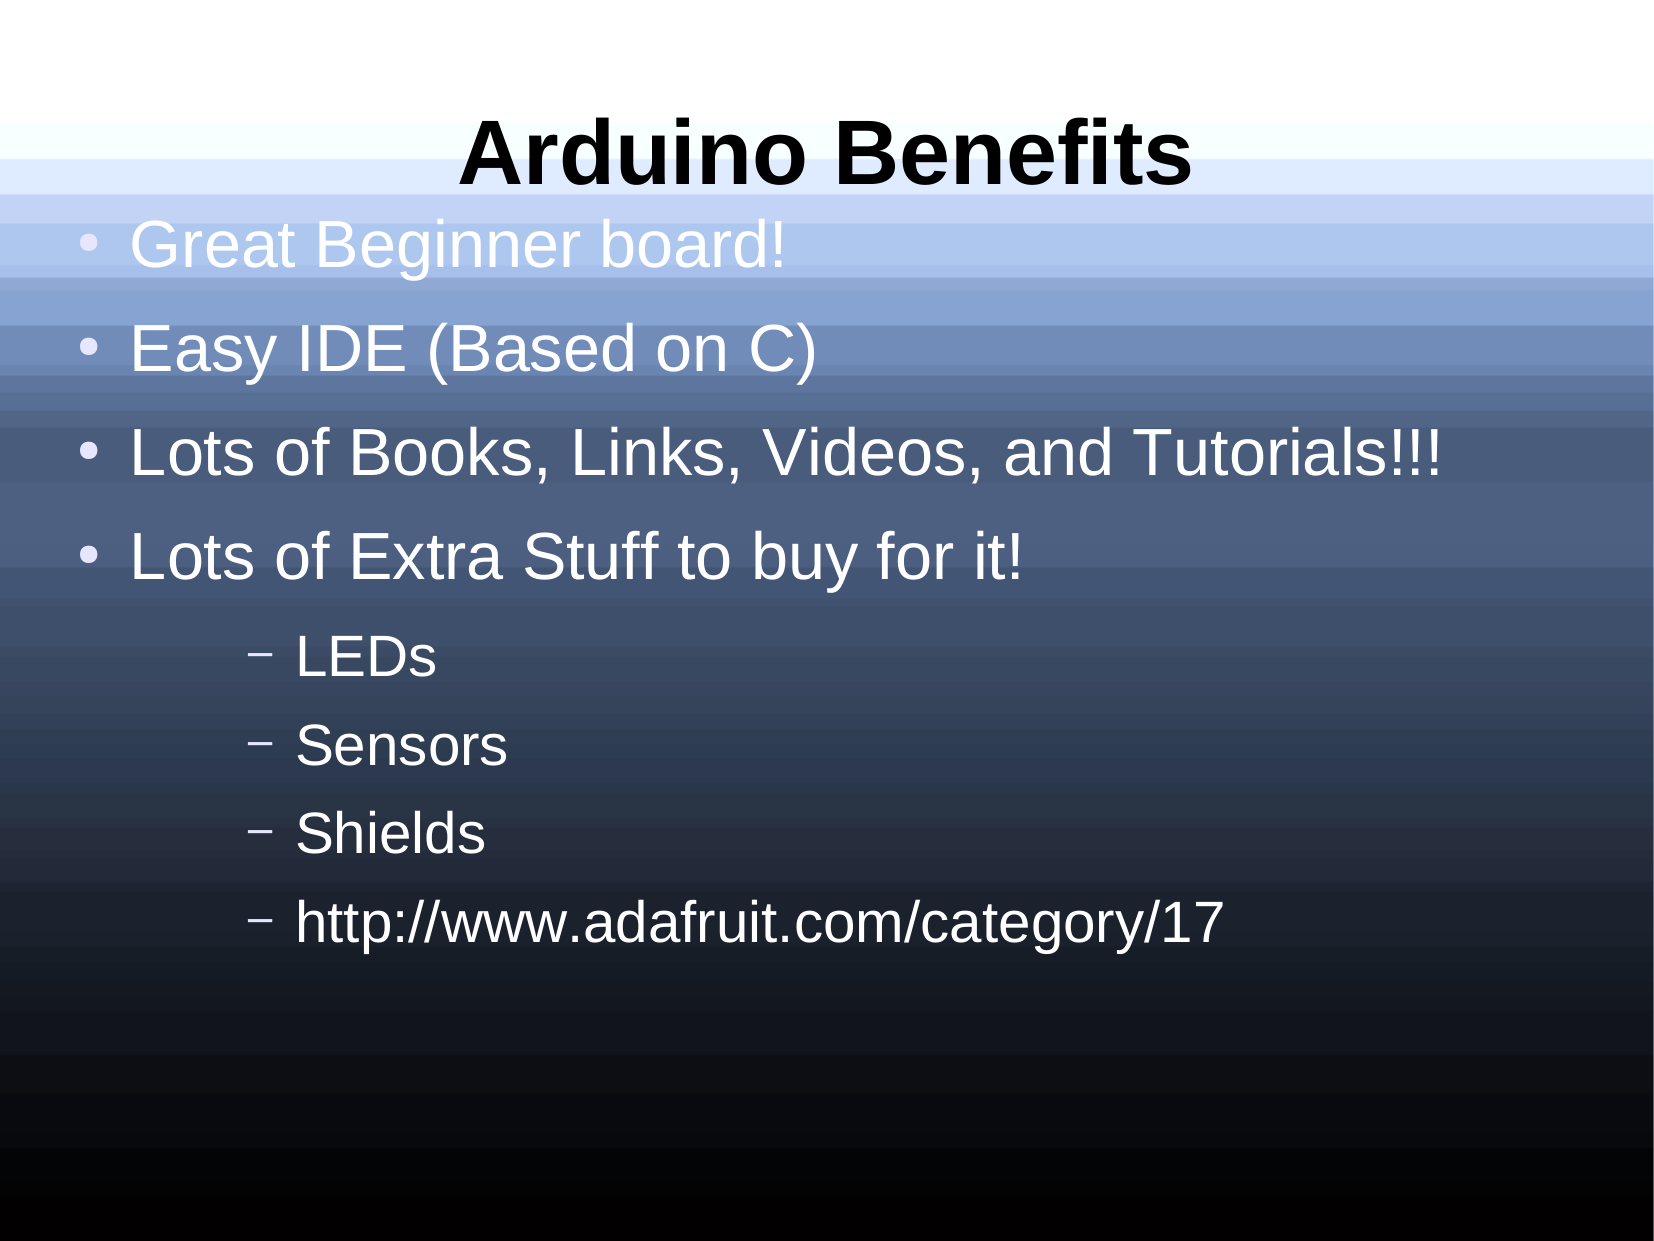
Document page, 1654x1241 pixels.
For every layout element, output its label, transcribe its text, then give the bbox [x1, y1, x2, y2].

picture [0, 0, 1654, 1241]
list Great Beginner board! Easy IDE (Based on C) Lots of Books, Links, Videos, and Tutorials!!! Lots of Extra Stuff to buy for it! LEDs Sensors Shields http://www.adafruit.com/category/17 [59, 206, 1548, 1093]
title Arduino Benefits [82, 49, 1571, 257]
